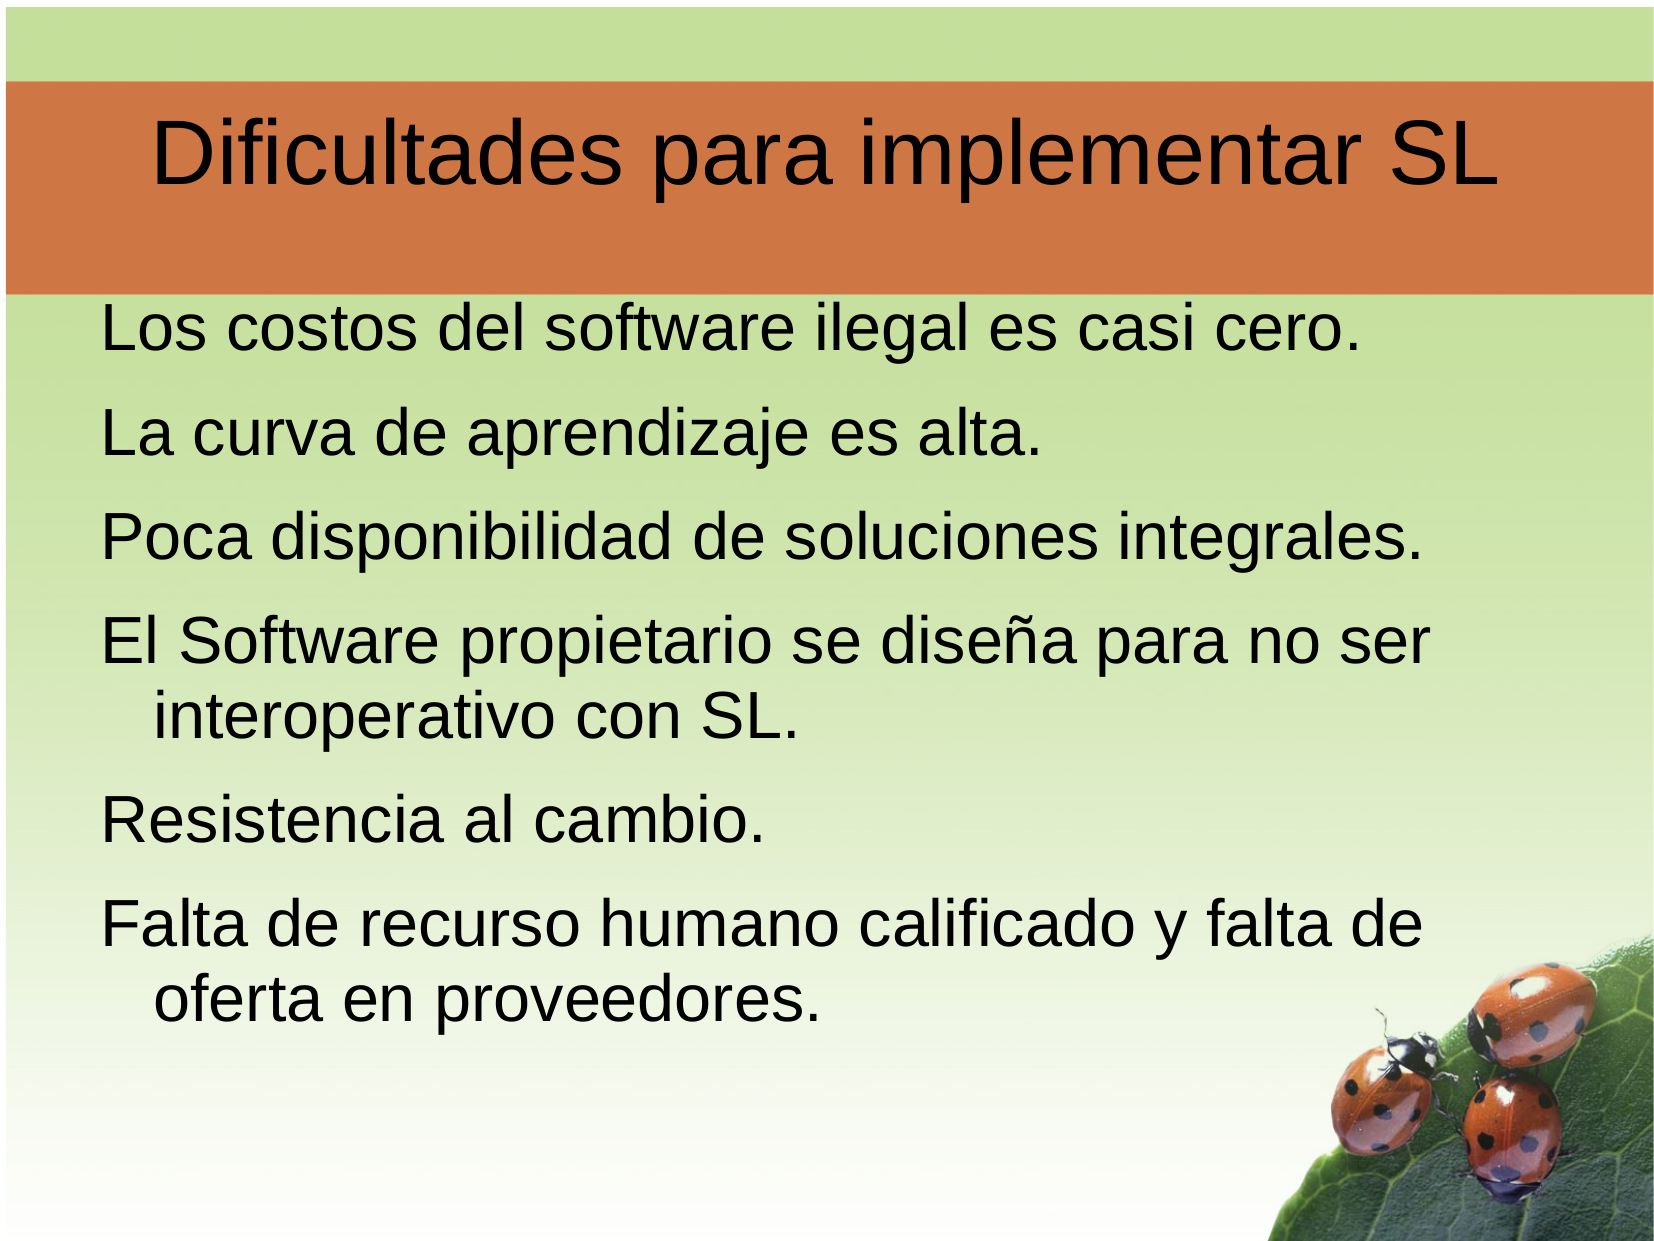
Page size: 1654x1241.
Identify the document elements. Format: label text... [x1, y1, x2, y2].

list Los costos del software ilegal es casi cero. La curva de aprendizaje es alta. Poca disponibilidad de soluciones integrales. El Software propietario se diseña para no ser interoperativo con SL. Resistencia al cambio. Falta de recurso humano calificado y falta de oferta en proveedores. [82, 290, 1571, 1094]
picture [5, 7, 1654, 1241]
title Dificultades para implementar SL [82, 56, 1571, 250]
